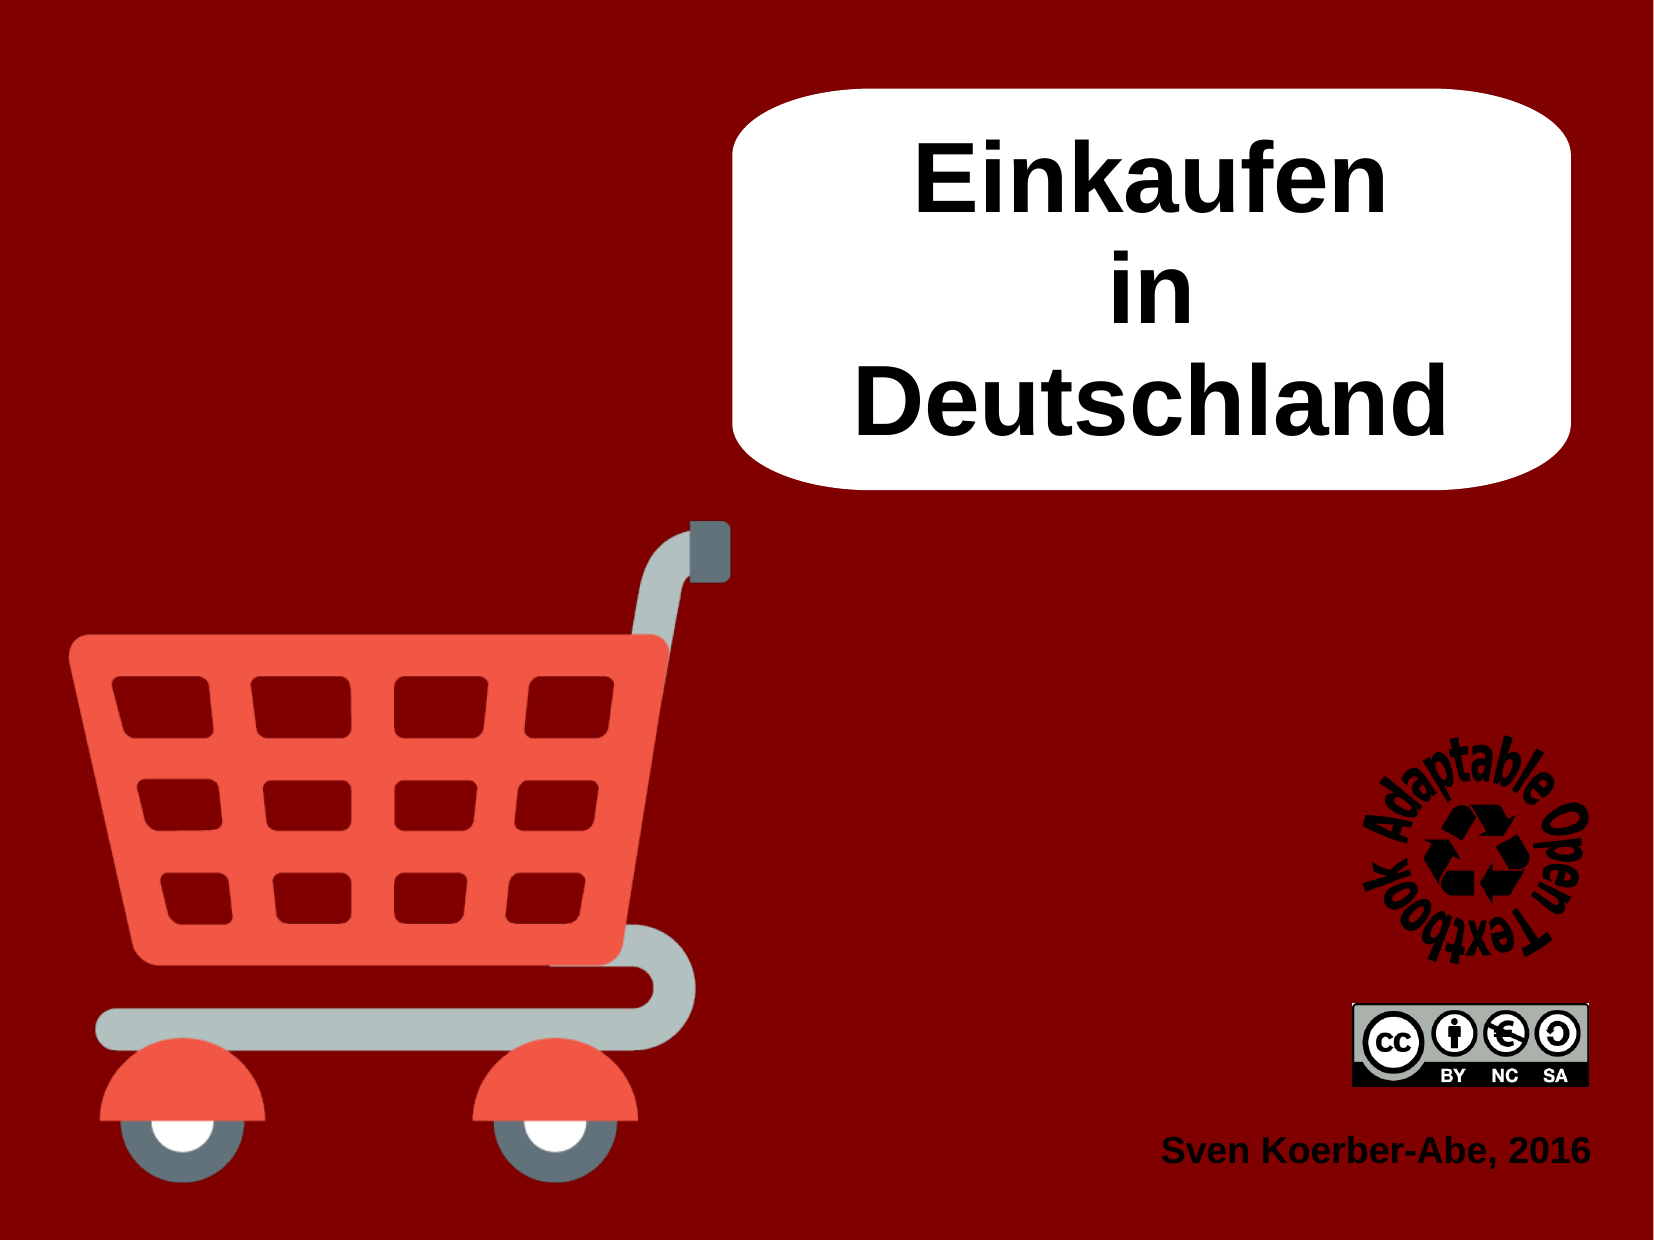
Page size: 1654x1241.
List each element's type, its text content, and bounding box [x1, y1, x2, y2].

text_box Einkaufen in Deutschland [732, 88, 1571, 491]
picture [47, 499, 753, 1205]
text_box Sven Koerber-Abe, 2016 [1098, 1122, 1607, 1182]
picture [1358, 732, 1595, 969]
picture [1352, 1003, 1589, 1087]
